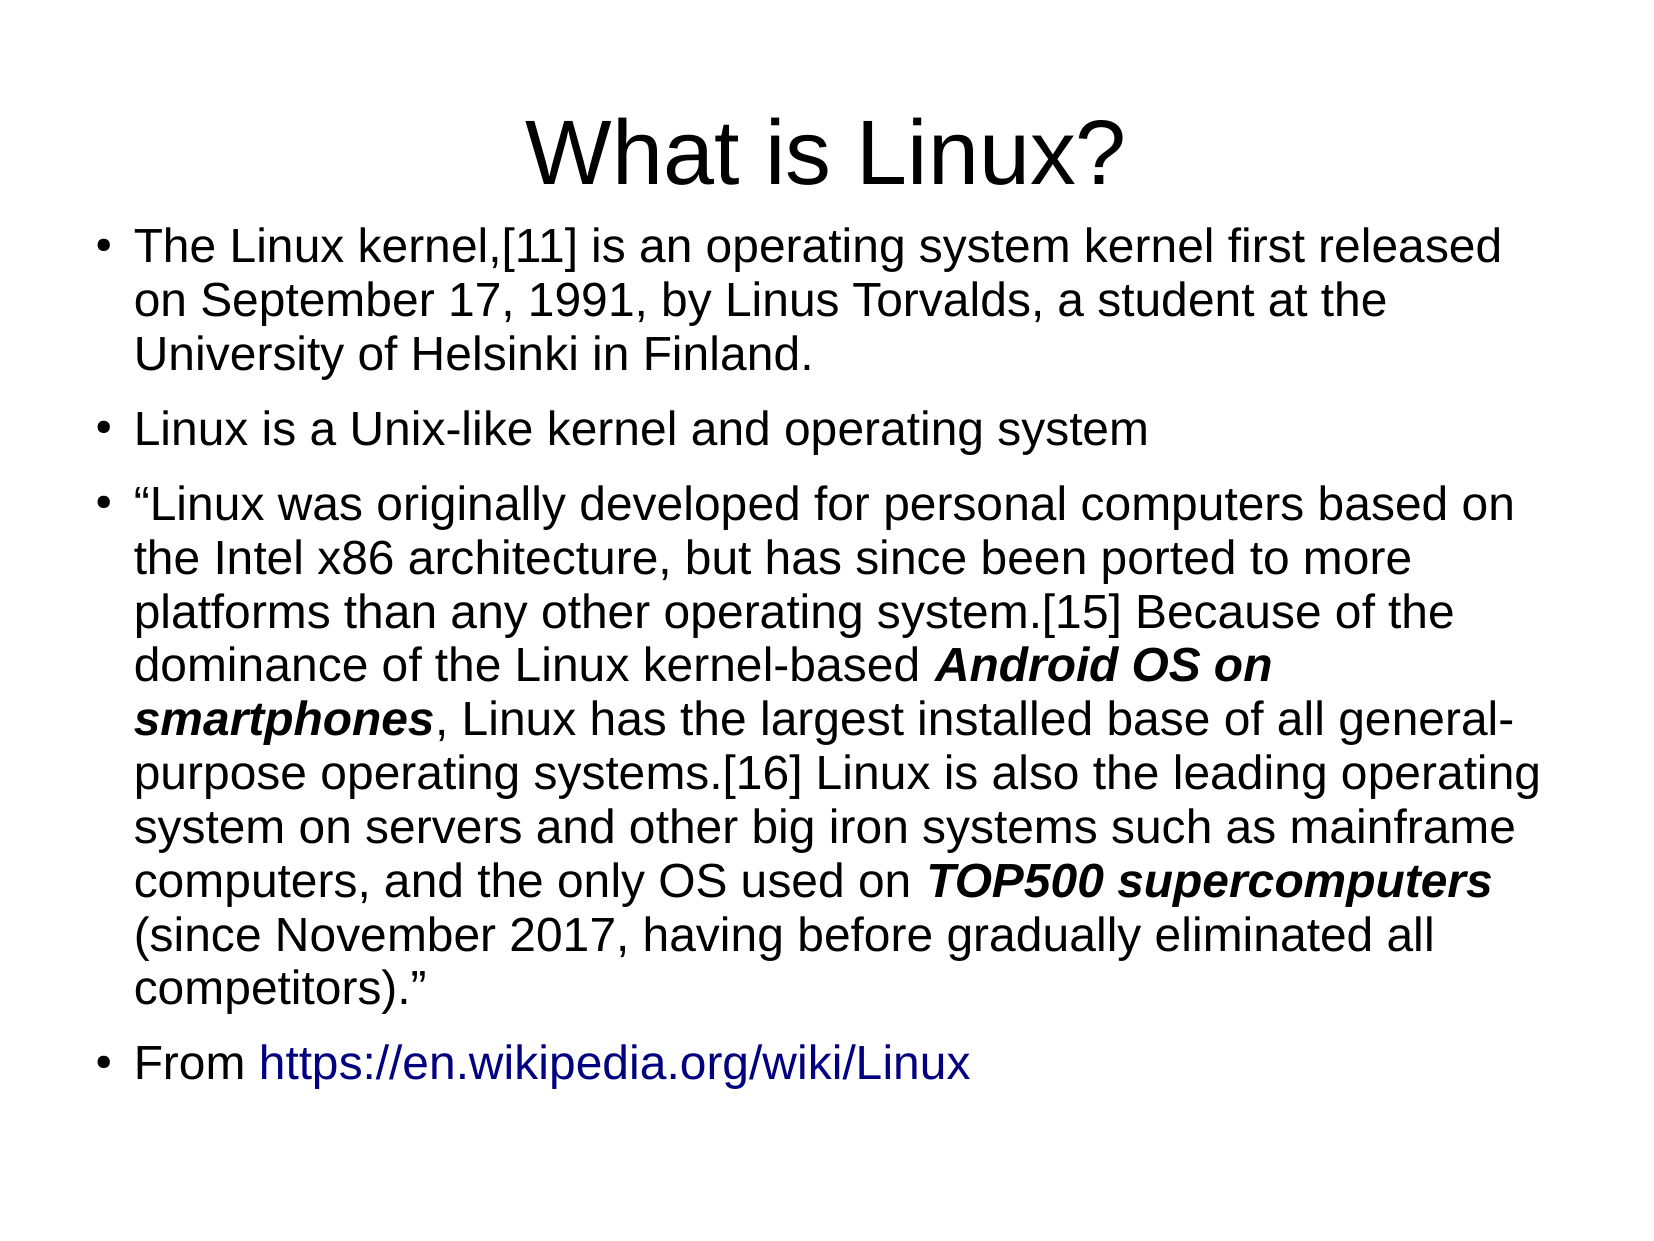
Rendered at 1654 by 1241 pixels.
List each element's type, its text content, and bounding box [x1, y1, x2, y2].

title What is Linux? [82, 49, 1571, 219]
list The Linux kernel,[11] is an operating system kernel first released on September 17, 1991, by Linus Torvalds, a student at the University of Helsinki in Finland. Linux is a Unix-like kernel and operating system “Linux was originally developed for personal computers based on the Intel x86 architecture, but has since been ported to more platforms than any other operating system.[15] Because of the dominance of the Linux kernel-based Android OS on smartphones, Linux has the largest installed base of all general-purpose operating systems.[16] Linux is also the leading operating system on servers and other big iron systems such as mainframe computers, and the only OS used on TOP500 supercomputers (since November 2017, having before gradually eliminated all competitors).” From https://en.wikipedia.org/wiki/Linux [82, 219, 1571, 1099]
